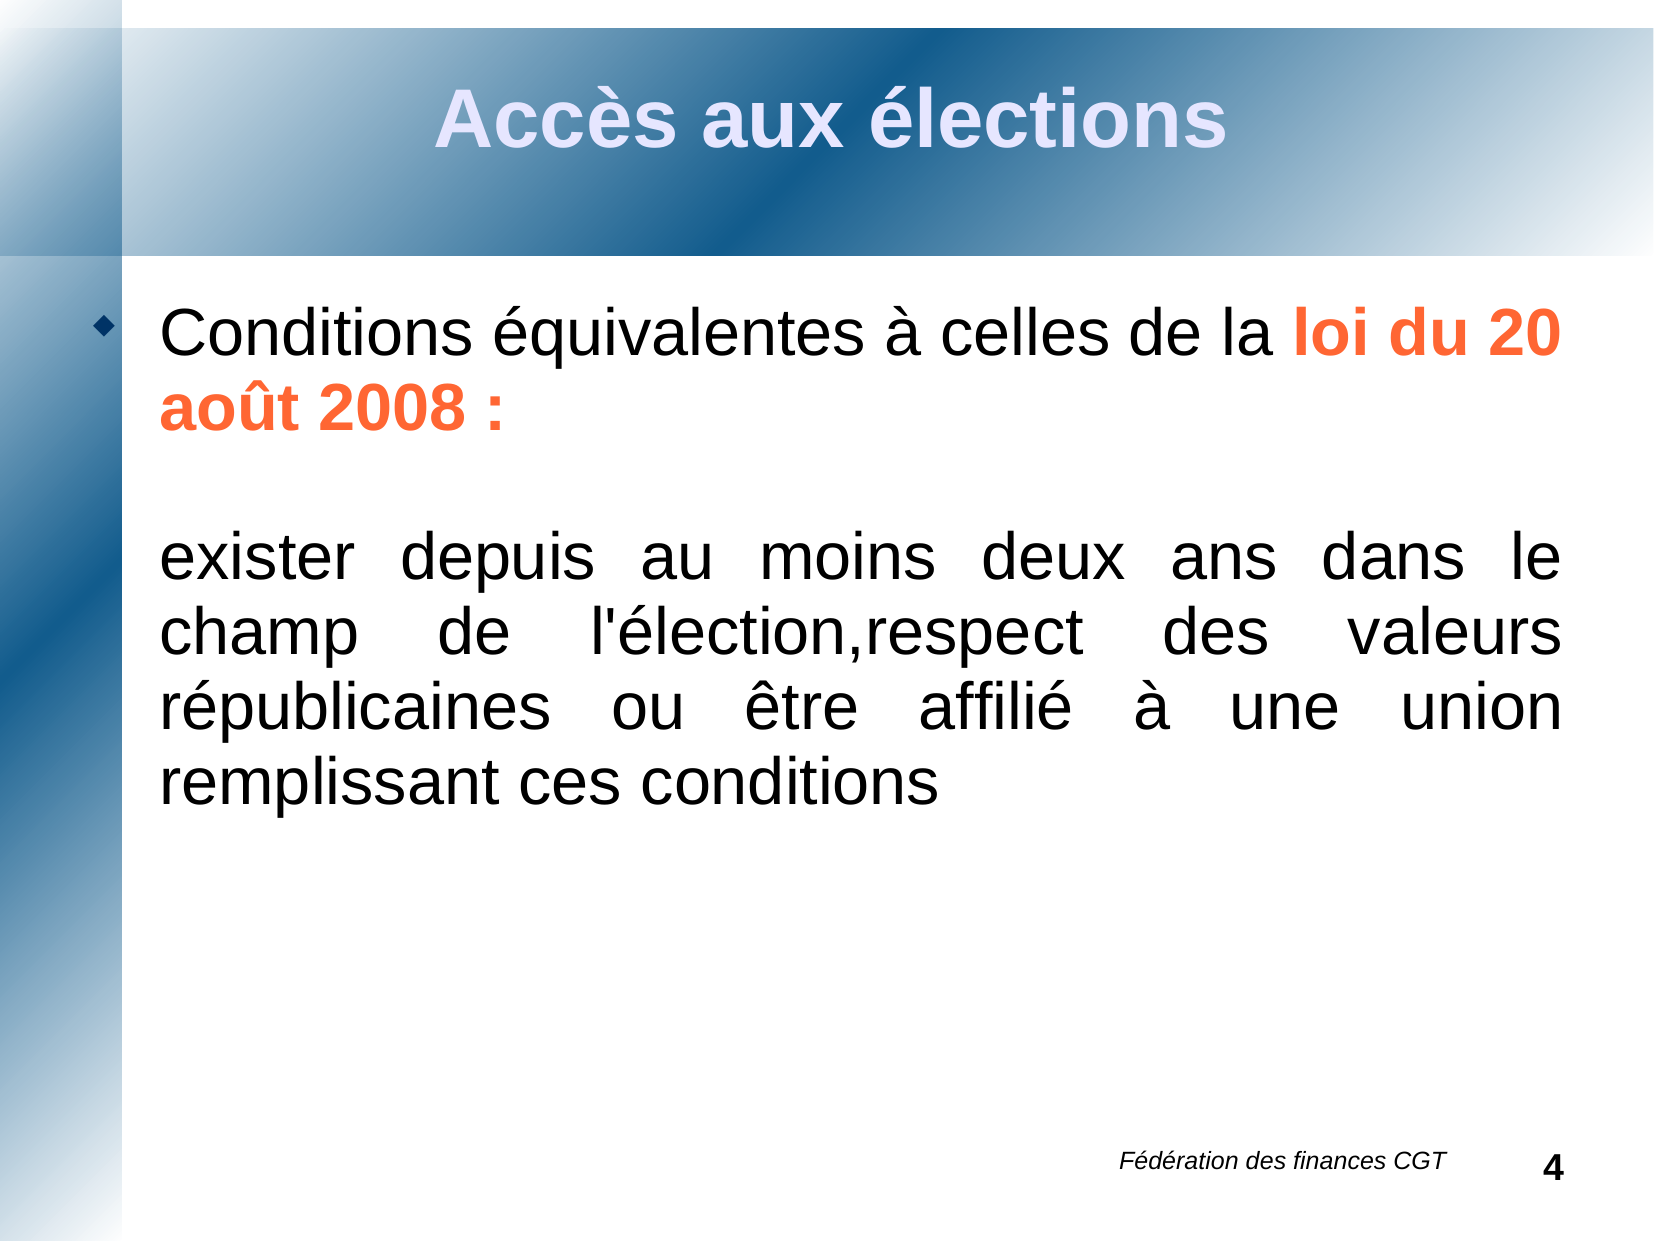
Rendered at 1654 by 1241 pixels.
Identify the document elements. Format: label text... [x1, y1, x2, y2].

title Accès aux élections [125, 71, 1538, 165]
list Conditions équivalentes à celles de la loi du 20 août 2008 : exister depuis au moins deux ans dans le champ de l'élection,respect des valeurs républicaines ou être affilié à une union remplissant ces conditions [88, 295, 1564, 1153]
text_box Fédération des finances CGT [1092, 1148, 1447, 1177]
text_box <numéro> [1528, 1139, 1654, 1211]
